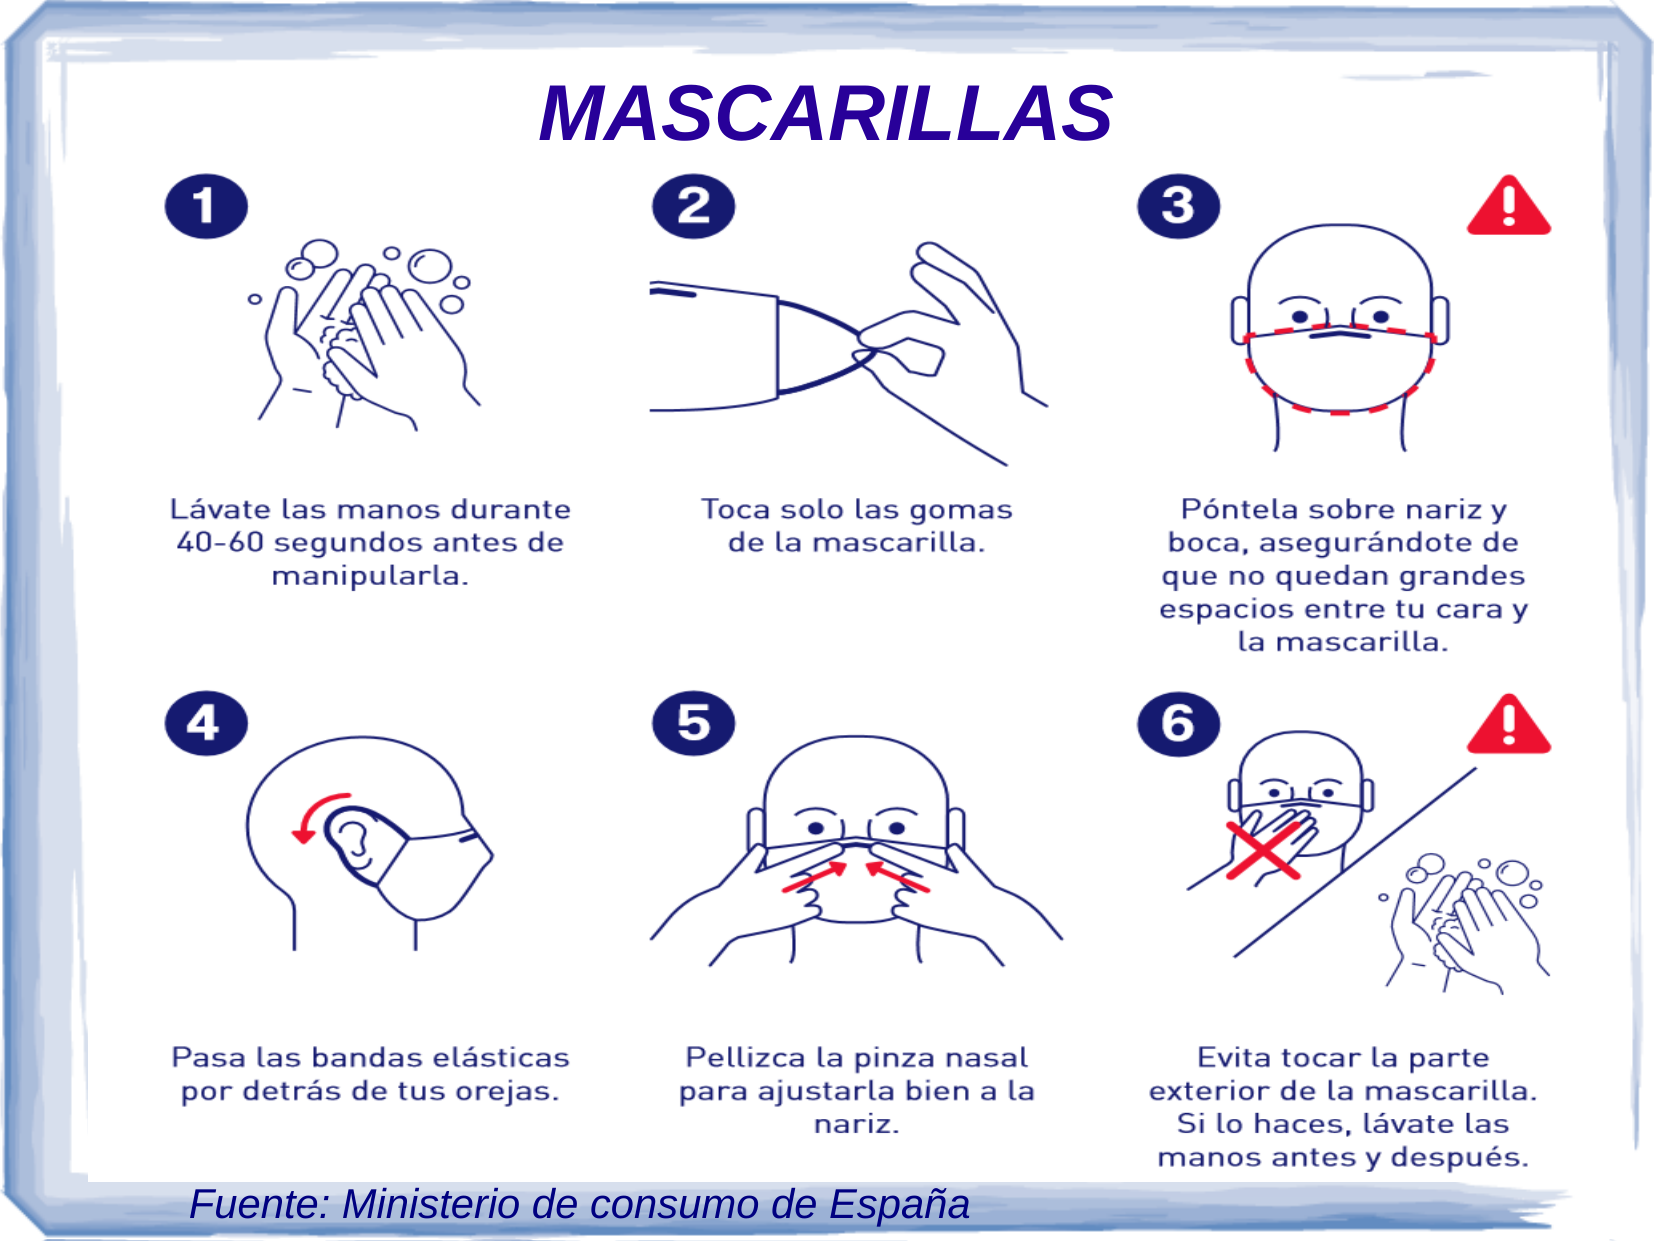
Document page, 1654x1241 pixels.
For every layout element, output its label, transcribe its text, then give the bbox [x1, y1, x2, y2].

text_box Fuente: Ministerio de consumo de España [118, 1182, 1565, 1228]
list ¿Cómo ponerse y quitarse la mascarilla? [118, 1182, 1571, 1241]
picture [0, 0, 1654, 1241]
title MASCARILLAS [82, 49, 1571, 178]
